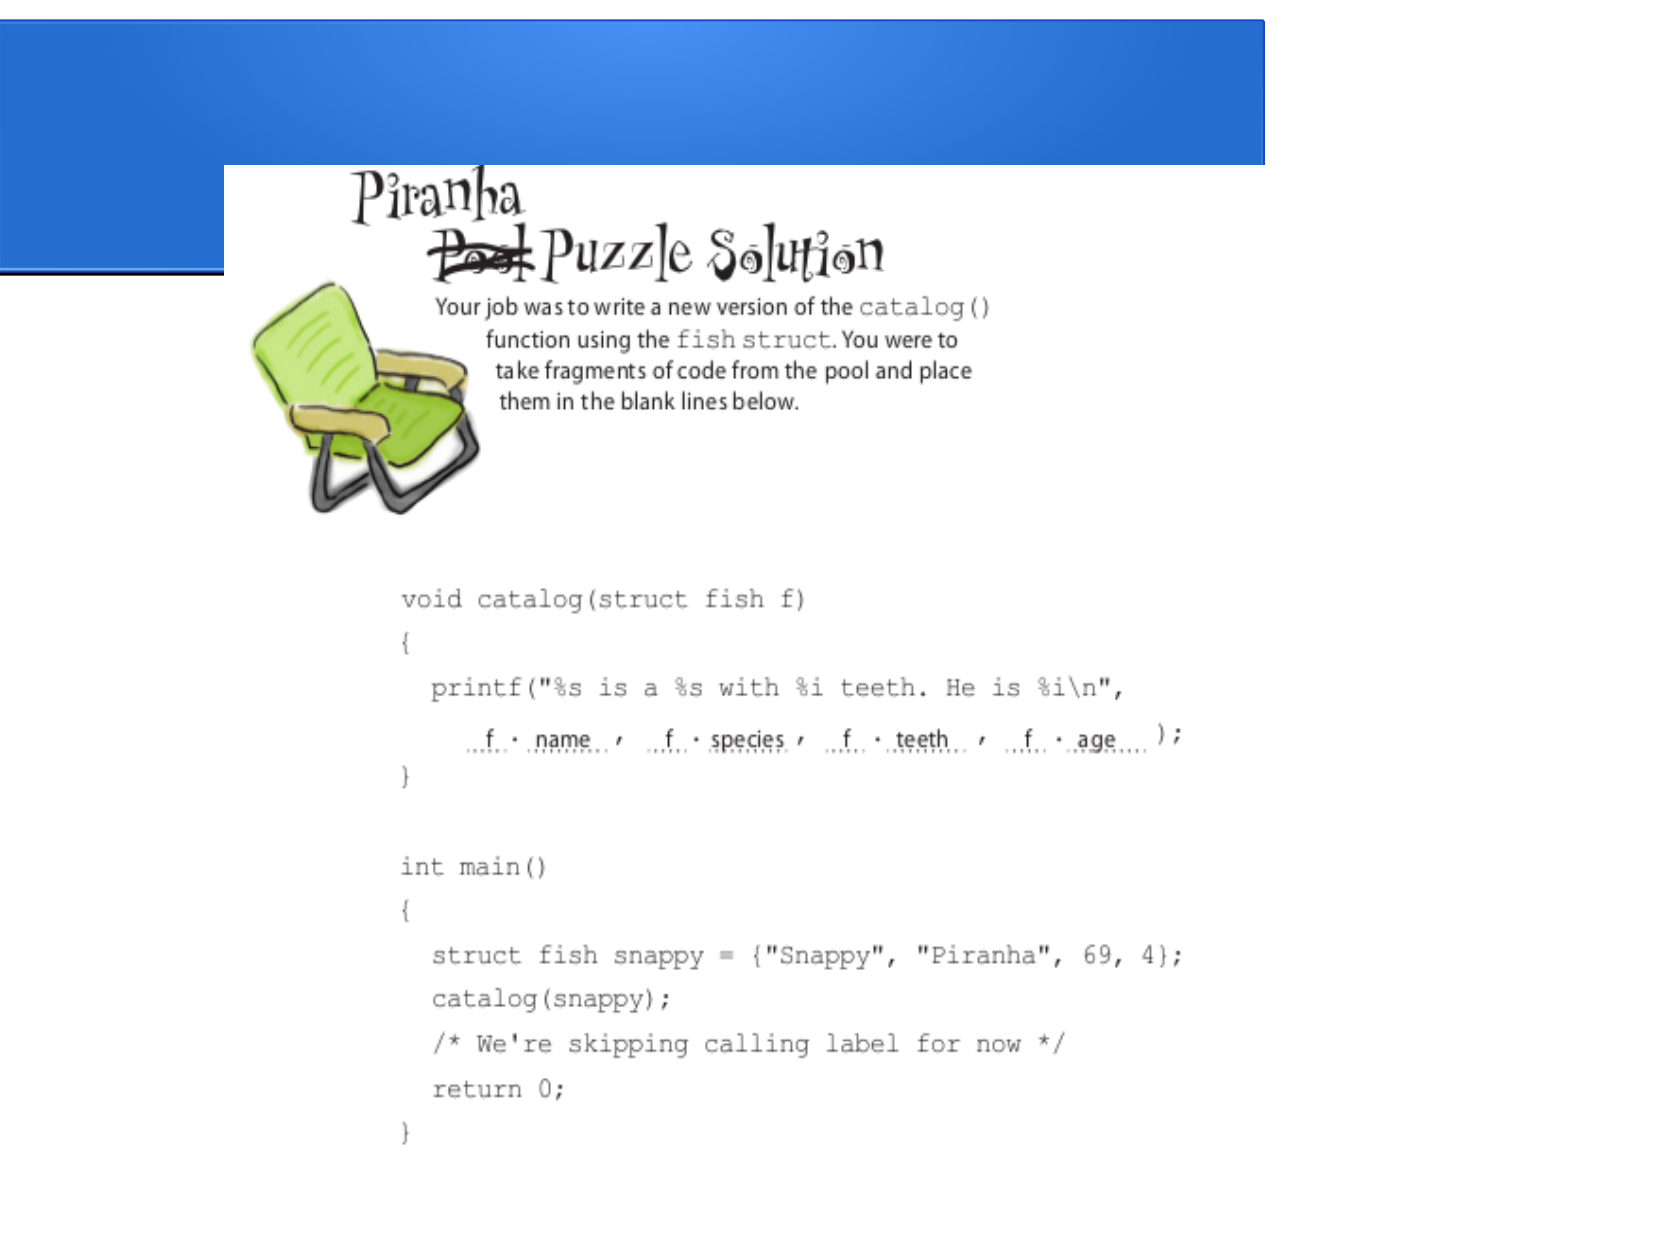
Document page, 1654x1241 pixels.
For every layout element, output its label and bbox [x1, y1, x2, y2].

picture [224, 165, 1371, 1182]
